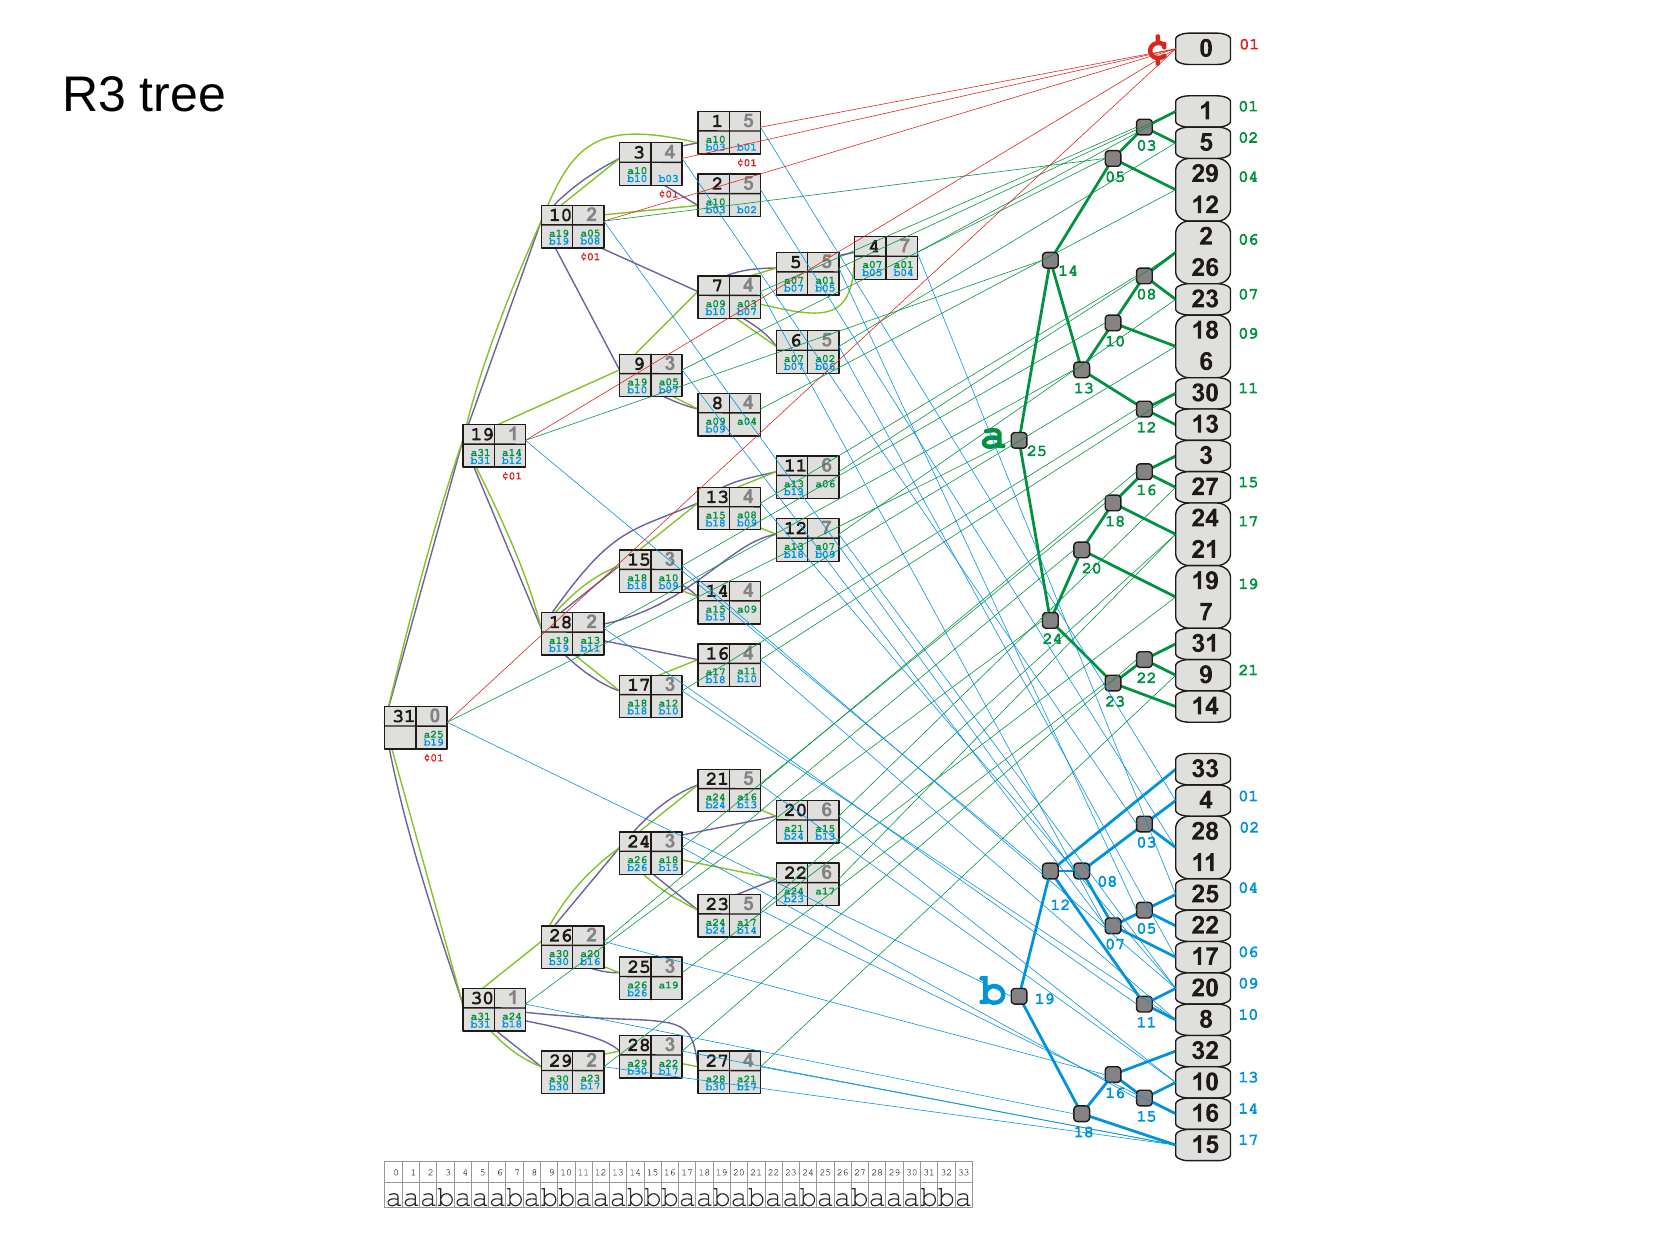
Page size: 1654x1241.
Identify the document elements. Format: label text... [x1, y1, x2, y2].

picture [383, 32, 1270, 1208]
text_box R3 tree [59, 59, 266, 130]
